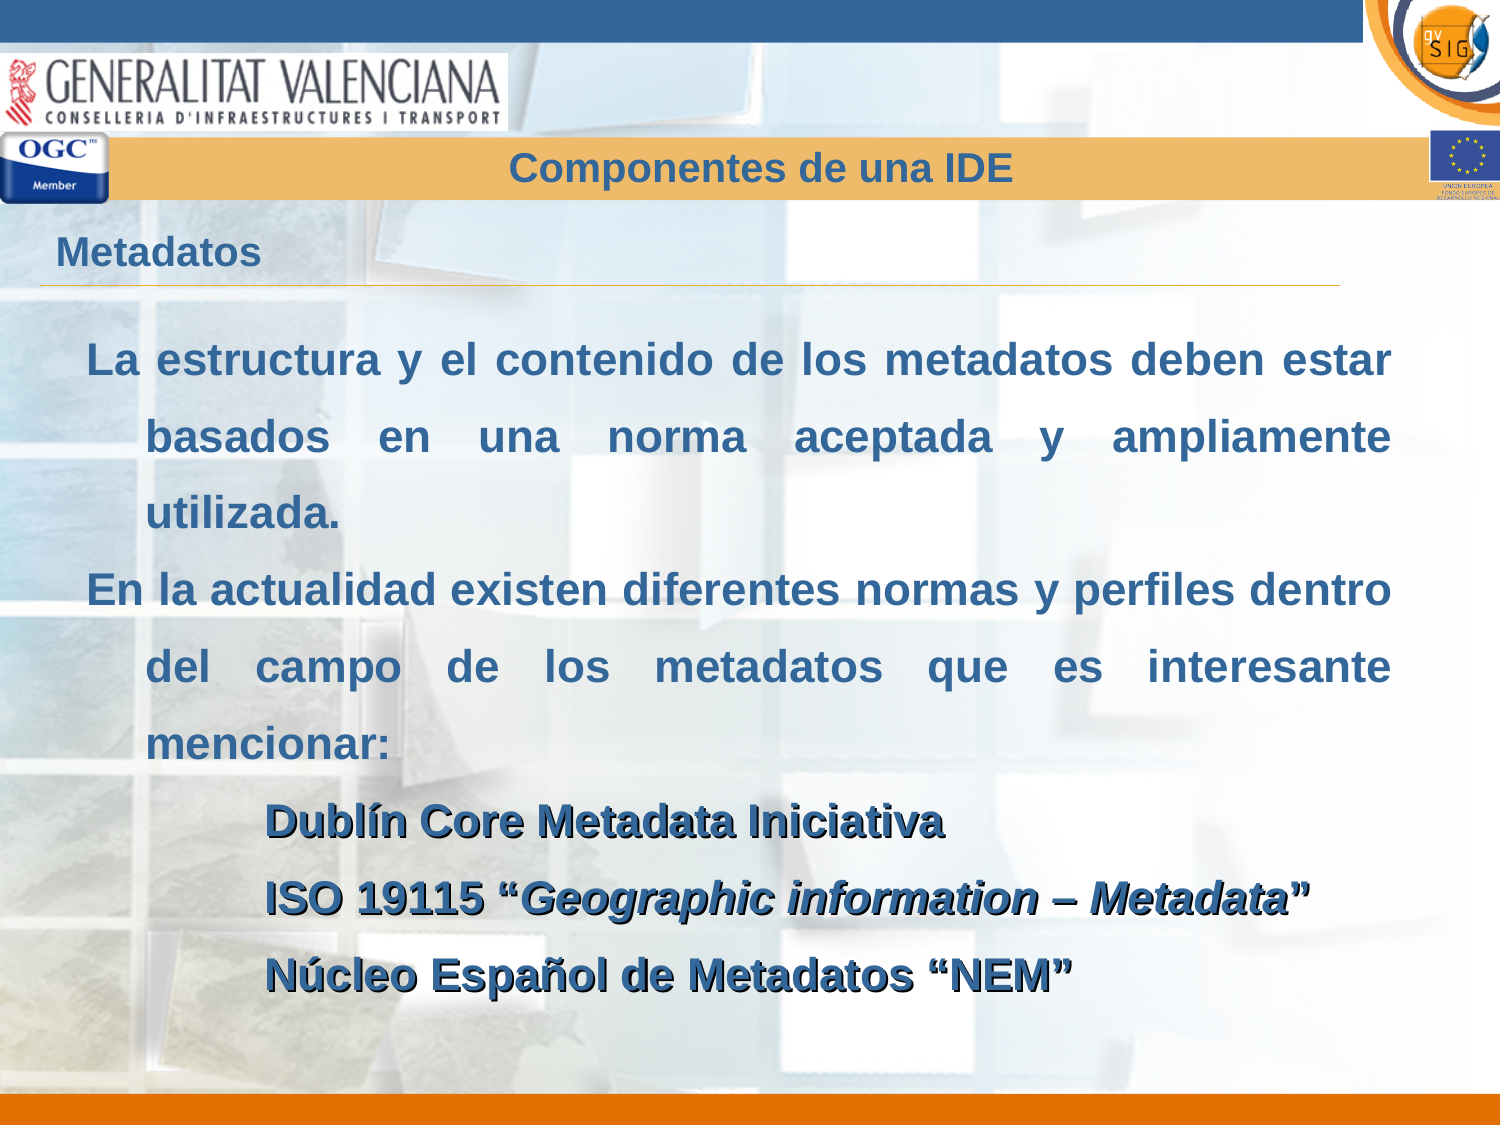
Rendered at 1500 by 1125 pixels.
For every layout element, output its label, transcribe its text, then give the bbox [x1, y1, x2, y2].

text_box Componentes de una IDE [145, 146, 1389, 202]
picture [0, 53, 508, 131]
picture [1363, 0, 1500, 127]
picture [0, 132, 109, 204]
text_box La estructura y el contenido de los metadatos deben estar basados en una norma aceptada y ampliamente utilizada. En la actualidad existen diferentes normas y perfiles dentro del campo de los metadatos que es interesante mencionar: Dublín Core Metadata Iniciativa ISO 19115 “Geographic information – Metadata” Núcleo Español de Metadatos “NEM” [27, 221, 1394, 1014]
text_box Metadatos [40, 222, 1196, 286]
picture [1429, 129, 1500, 200]
